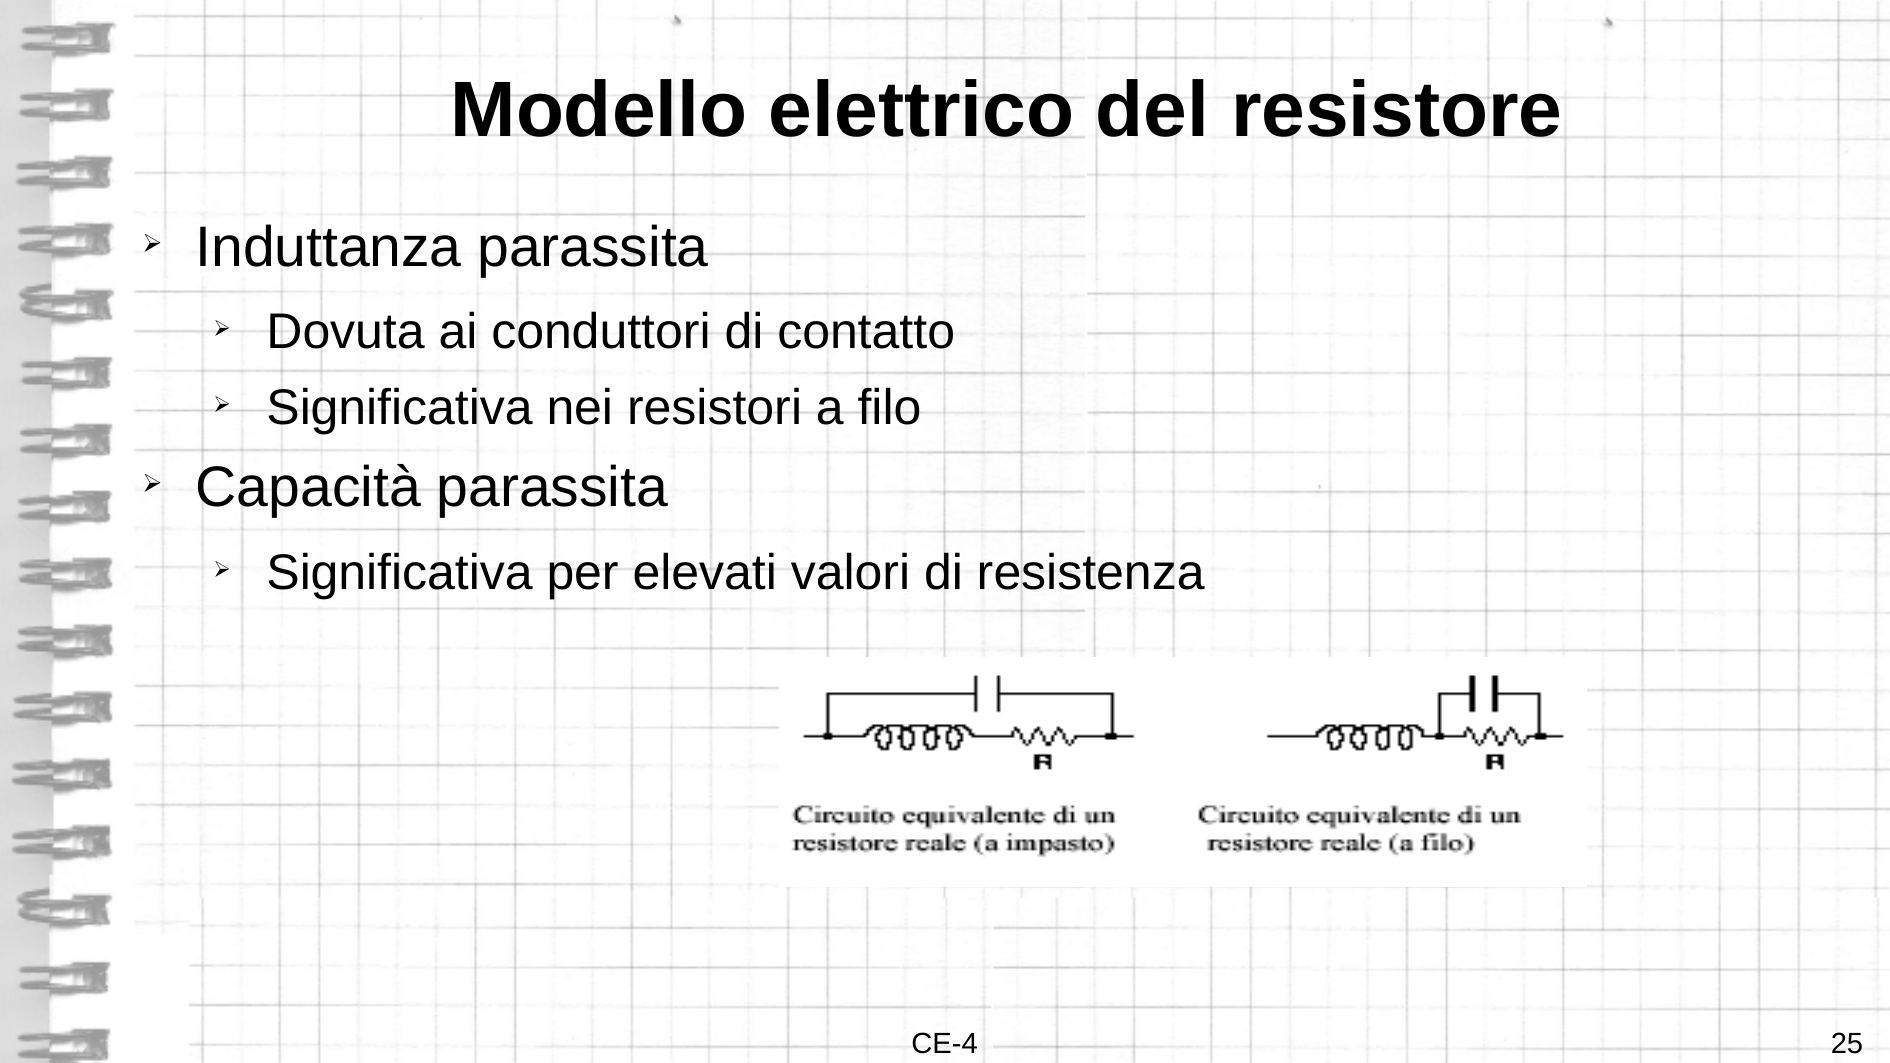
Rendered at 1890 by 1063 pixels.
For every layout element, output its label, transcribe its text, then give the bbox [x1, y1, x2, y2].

title Modello elettrico del resistore [124, 20, 1890, 198]
picture [0, 0, 1890, 1063]
list Induttanza parassita Dovuta ai conduttori di contatto Significativa nei resistori a filo Capacità parassita Significativa per elevati valori di resistenza [124, 214, 1890, 832]
